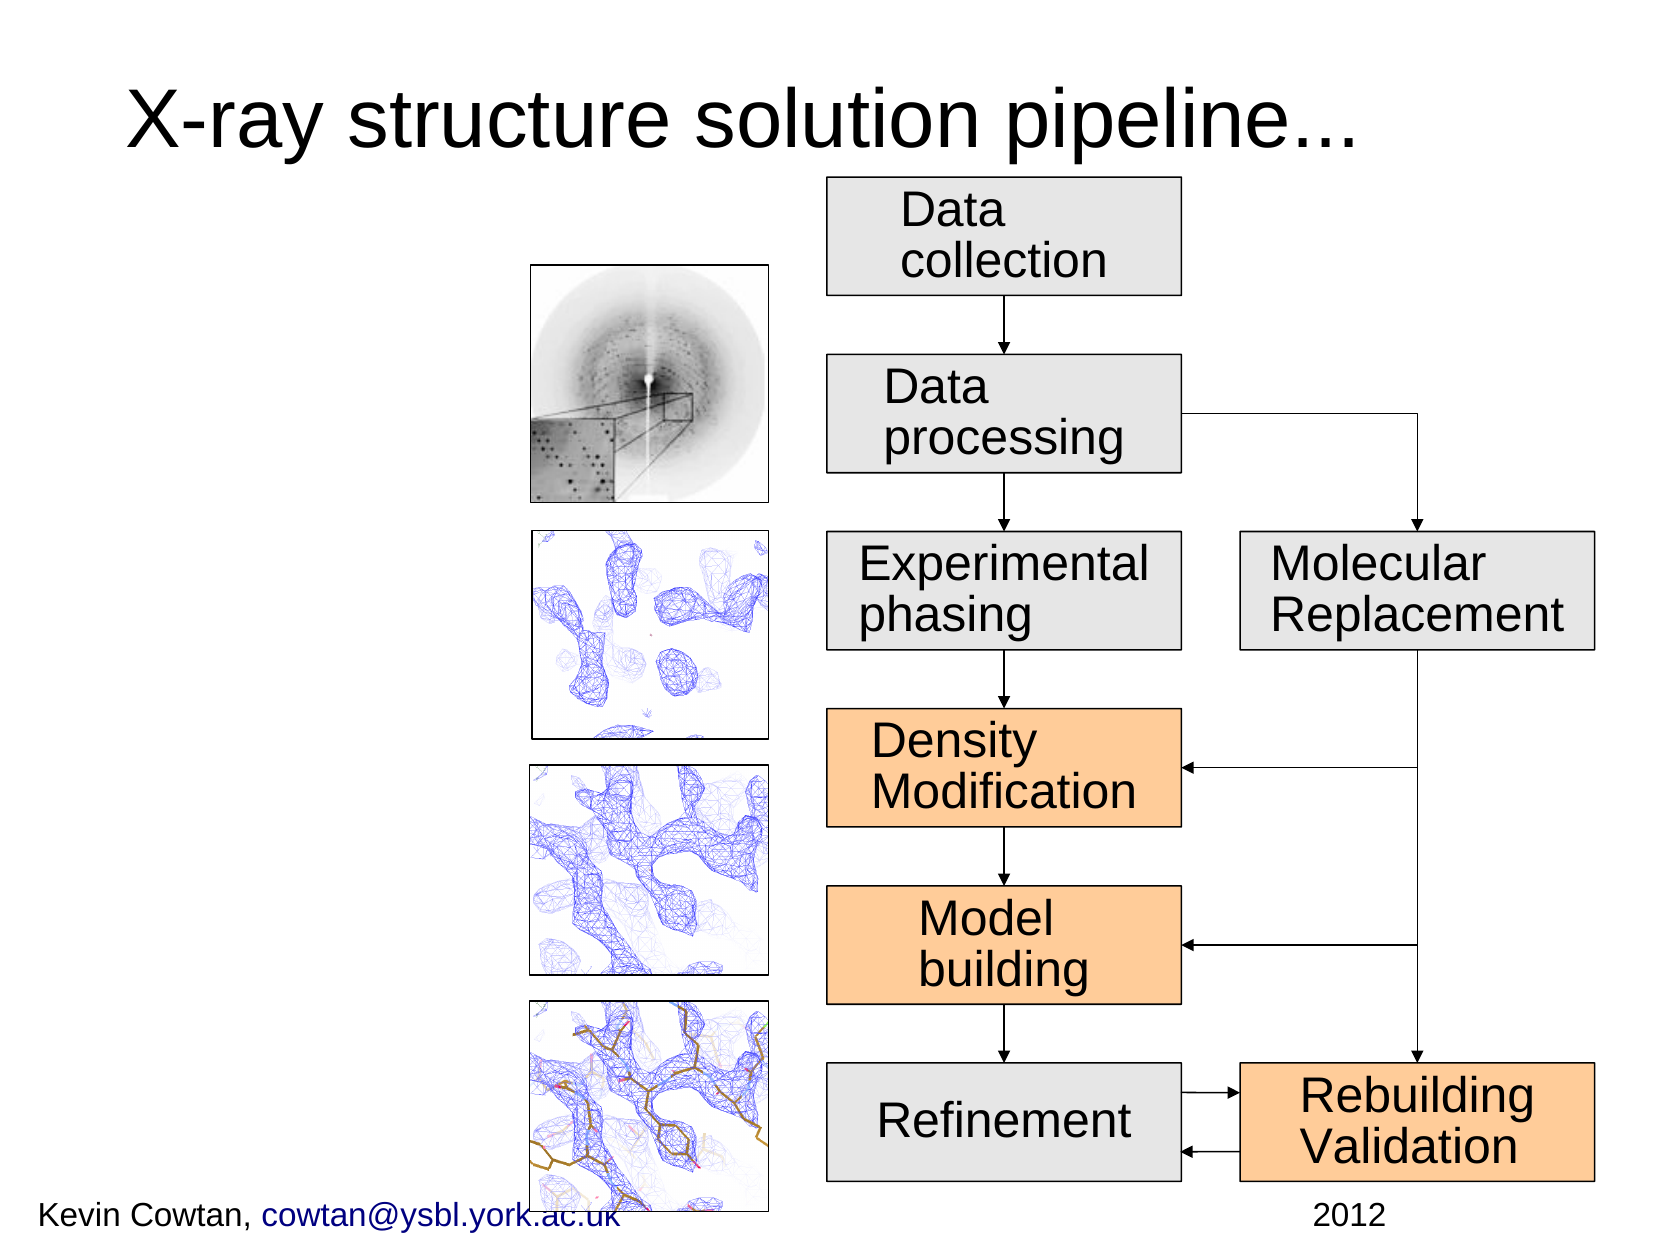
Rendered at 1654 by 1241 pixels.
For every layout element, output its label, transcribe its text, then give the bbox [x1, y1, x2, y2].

text_box Data collection [826, 177, 1182, 296]
picture [530, 1001, 768, 1211]
picture [531, 265, 768, 502]
text_box Refinement [826, 1062, 1182, 1182]
text_box Experimental phasing [826, 531, 1182, 650]
text_box Model building [826, 885, 1182, 1005]
text_box Density Modification [826, 708, 1182, 827]
text_box Data processing [826, 354, 1182, 473]
picture [532, 531, 768, 739]
text_box Molecular Replacement [1240, 531, 1595, 650]
picture [530, 765, 768, 975]
title X-ray structure solution pipeline... [125, 16, 1538, 172]
text_box Rebuilding Validation [1240, 1062, 1595, 1182]
